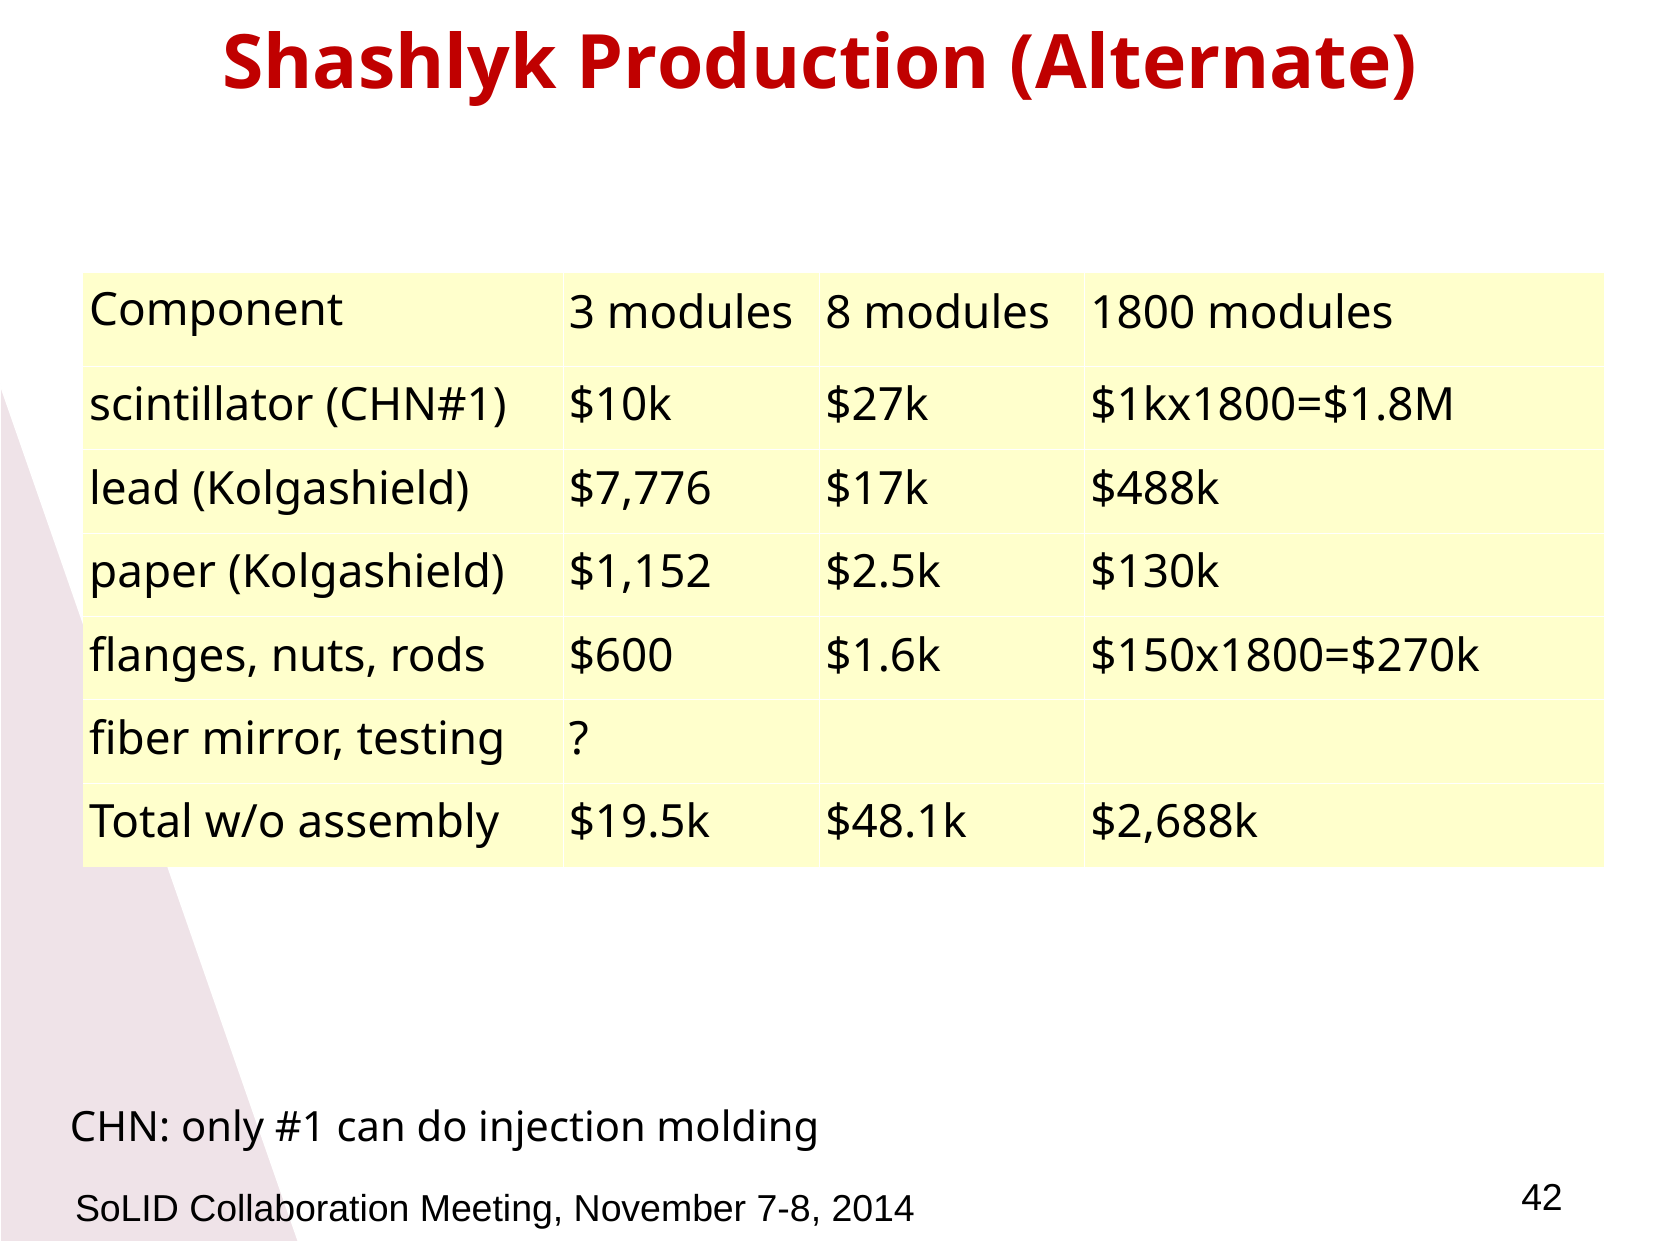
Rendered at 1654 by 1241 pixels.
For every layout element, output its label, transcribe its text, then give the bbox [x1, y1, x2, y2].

table_cell $17k [820, 450, 1084, 533]
table_cell paper (Kolgashield) [83, 534, 563, 616]
table_cell $7,776 [564, 450, 819, 533]
table_header 3 modules [564, 273, 819, 366]
table_cell $1kx1800=$1.8M [1085, 367, 1604, 449]
table_cell $27k [820, 367, 1084, 449]
table_cell $2,688k [1085, 784, 1604, 867]
table_cell scintillator (CHN#1) [83, 367, 563, 449]
text_box CHN: only #1 can do injection molding [55, 1097, 821, 1159]
table_cell ? [564, 700, 819, 783]
table_header Component [83, 273, 563, 366]
table_cell $19.5k [564, 784, 819, 867]
table_cell lead (Kolgashield) [83, 450, 563, 533]
table_cell $488k [1085, 450, 1604, 533]
table_cell $1.6k [820, 617, 1084, 699]
table_cell $150x1800=$270k [1085, 617, 1604, 699]
table_cell $130k [1085, 534, 1604, 616]
title Shashlyk Production (Alternate) [69, 13, 1572, 152]
table_cell Total w/o assembly [83, 784, 563, 867]
table_cell [1085, 700, 1604, 783]
table_cell $600 [564, 617, 819, 699]
table_cell flanges, nuts, rods [83, 617, 563, 699]
table_cell fiber mirror, testing [83, 700, 563, 783]
table_header 8 modules [820, 273, 1084, 366]
table_cell $10k [564, 367, 819, 449]
table_cell $48.1k [820, 784, 1084, 867]
table_cell $2.5k [820, 534, 1084, 616]
table_cell [820, 700, 1084, 783]
table_header 1800 modules [1085, 273, 1604, 366]
table_cell $1,152 [564, 534, 819, 616]
